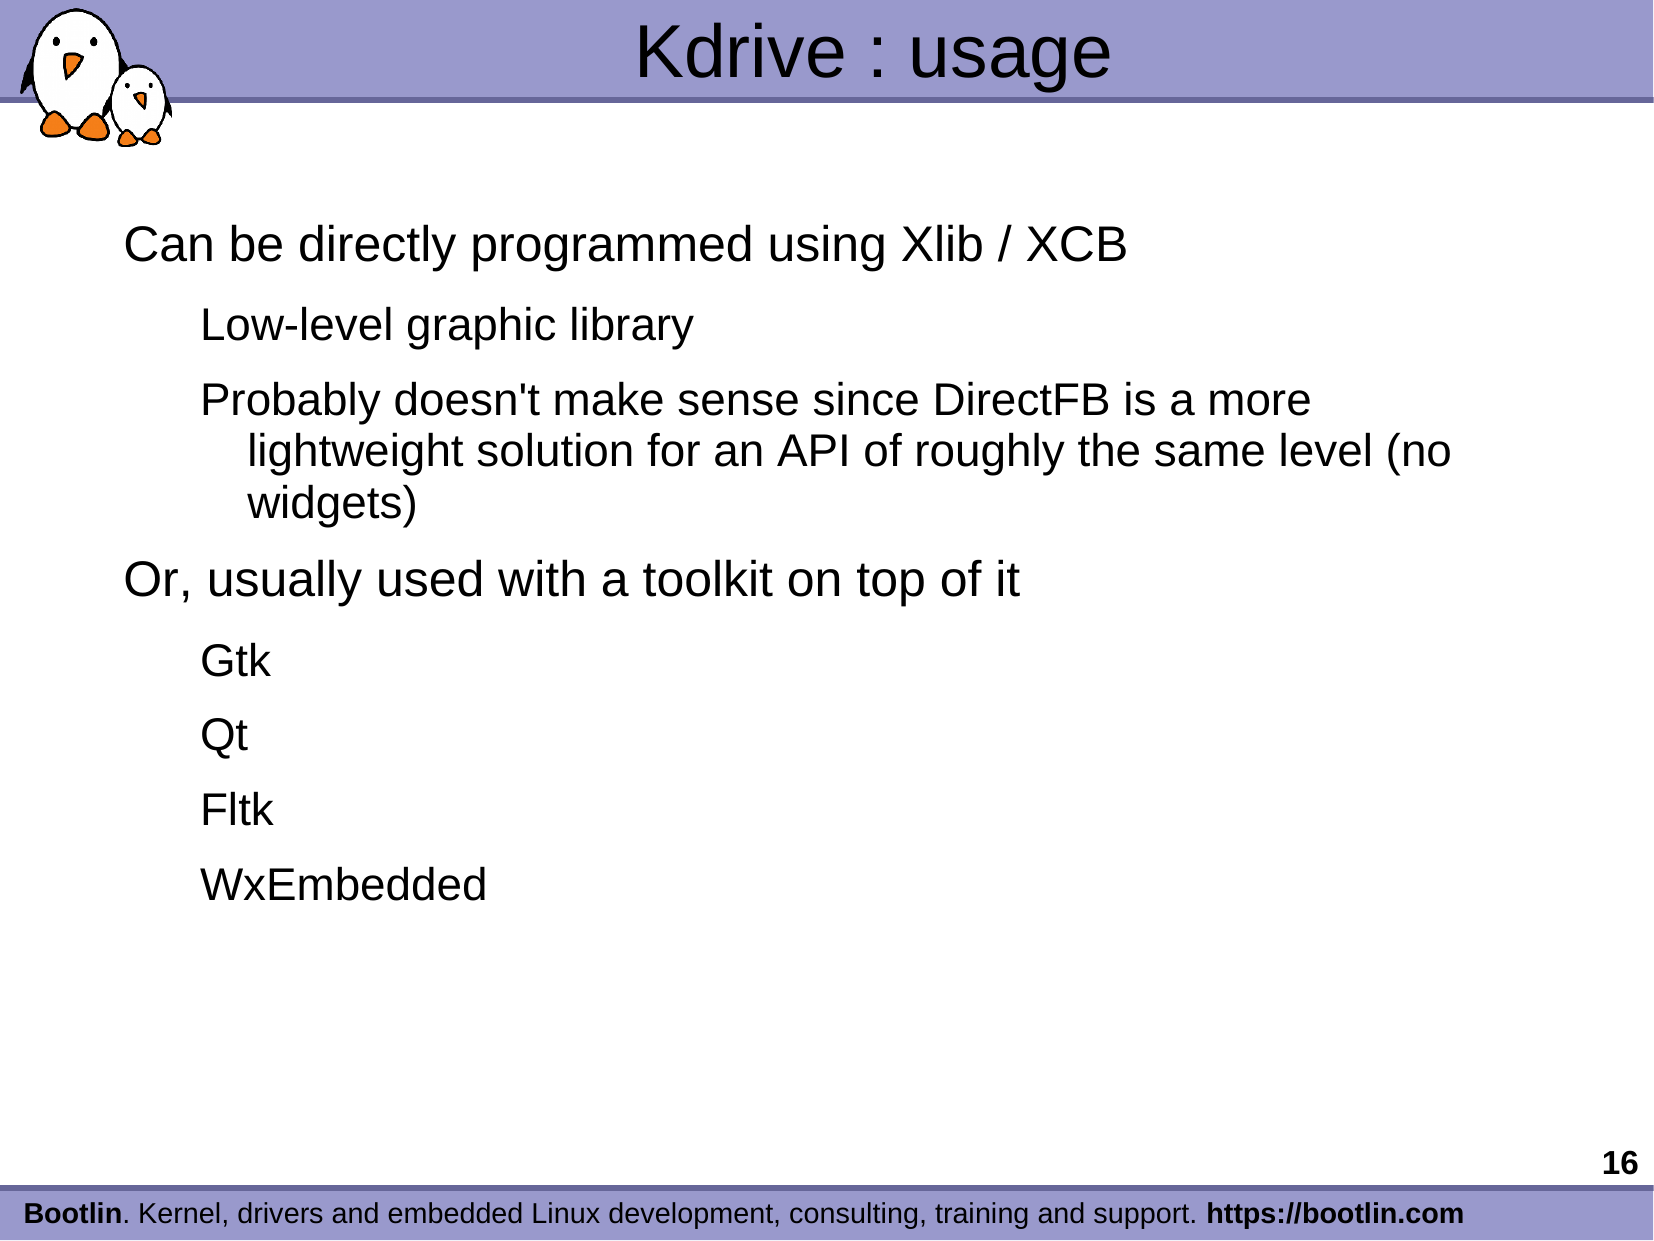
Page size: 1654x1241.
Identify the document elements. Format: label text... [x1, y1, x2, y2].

title Kdrive : usage [197, 5, 1551, 97]
list Can be directly programmed using Xlib / XCB Low-level graphic library Probably doesn't make sense since DirectFB is a more lightweight solution for an API of roughly the same level (no widgets) Or, usually used with a toolkit on top of it Gtk Qt Fltk WxEmbedded [105, 216, 1518, 1066]
picture [20, 8, 172, 147]
